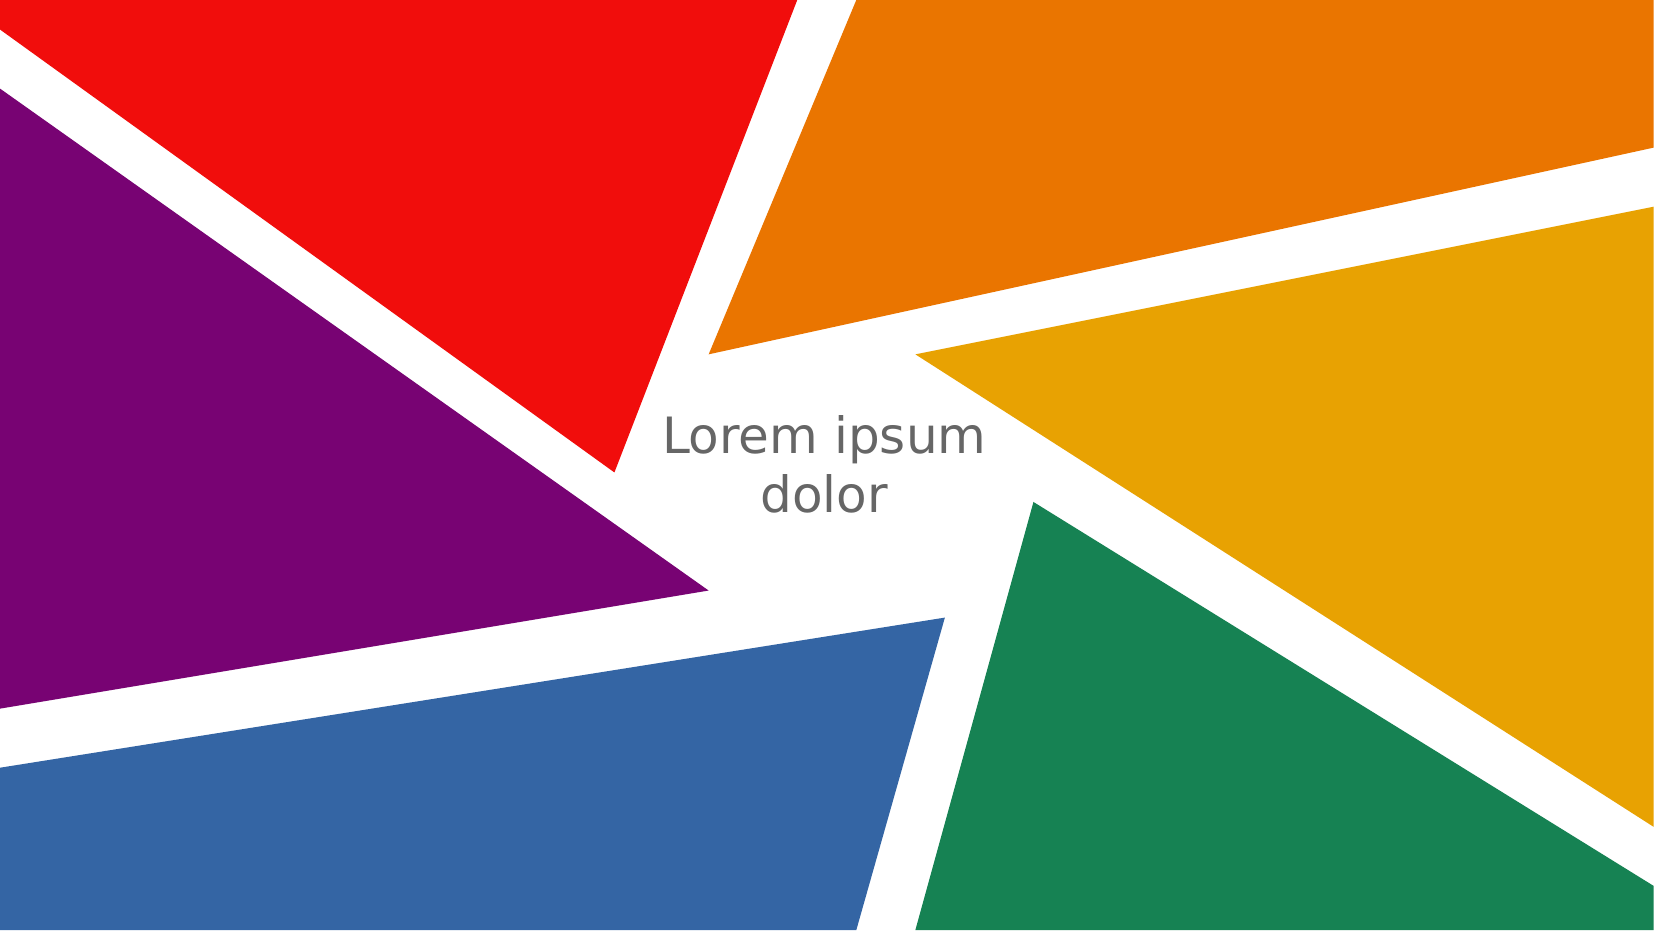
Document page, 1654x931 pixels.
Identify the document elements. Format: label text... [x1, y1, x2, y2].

subtitle Lorem ipsum dolor [614, 0, 1035, 931]
